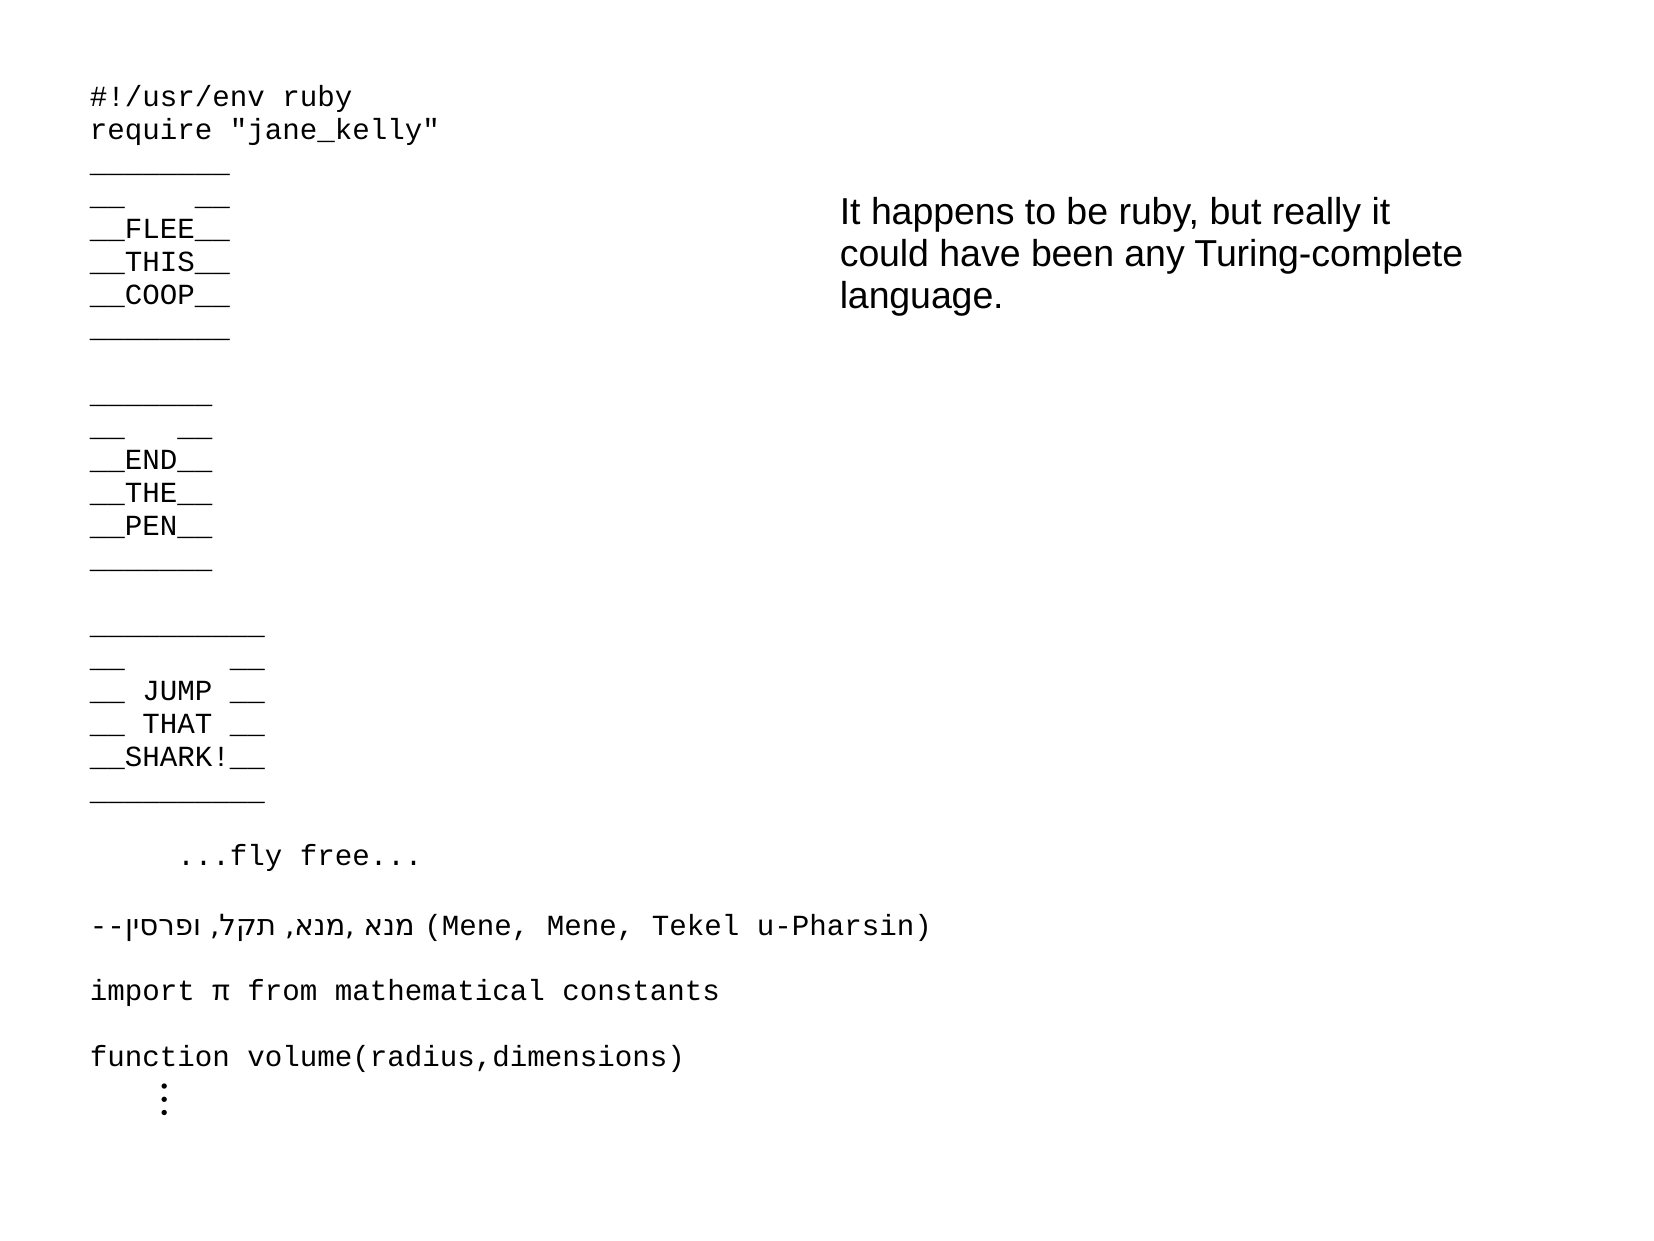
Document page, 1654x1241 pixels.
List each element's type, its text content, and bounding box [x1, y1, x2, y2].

text_box It happens to be ruby, but really it could have been any Turing-complete language. [825, 183, 1481, 325]
text_box #!/usr/env ruby require "jane_kelly" ________ __ __ __FLEE__ __THIS__ __COOP__ ________ _______ __ __ __END__ __THE__ __PEN__ _______ __________ __ __ __ JUMP __ __ THAT __ __SHARK!__ __________ ...fly free... --מנא ,מנא, תקל, ופרסין (Mene, Mene, Tekel u-Pharsin) import π from mathematical constants function volume(radius,dimensions) ⋮ [75, 75, 1027, 1201]
